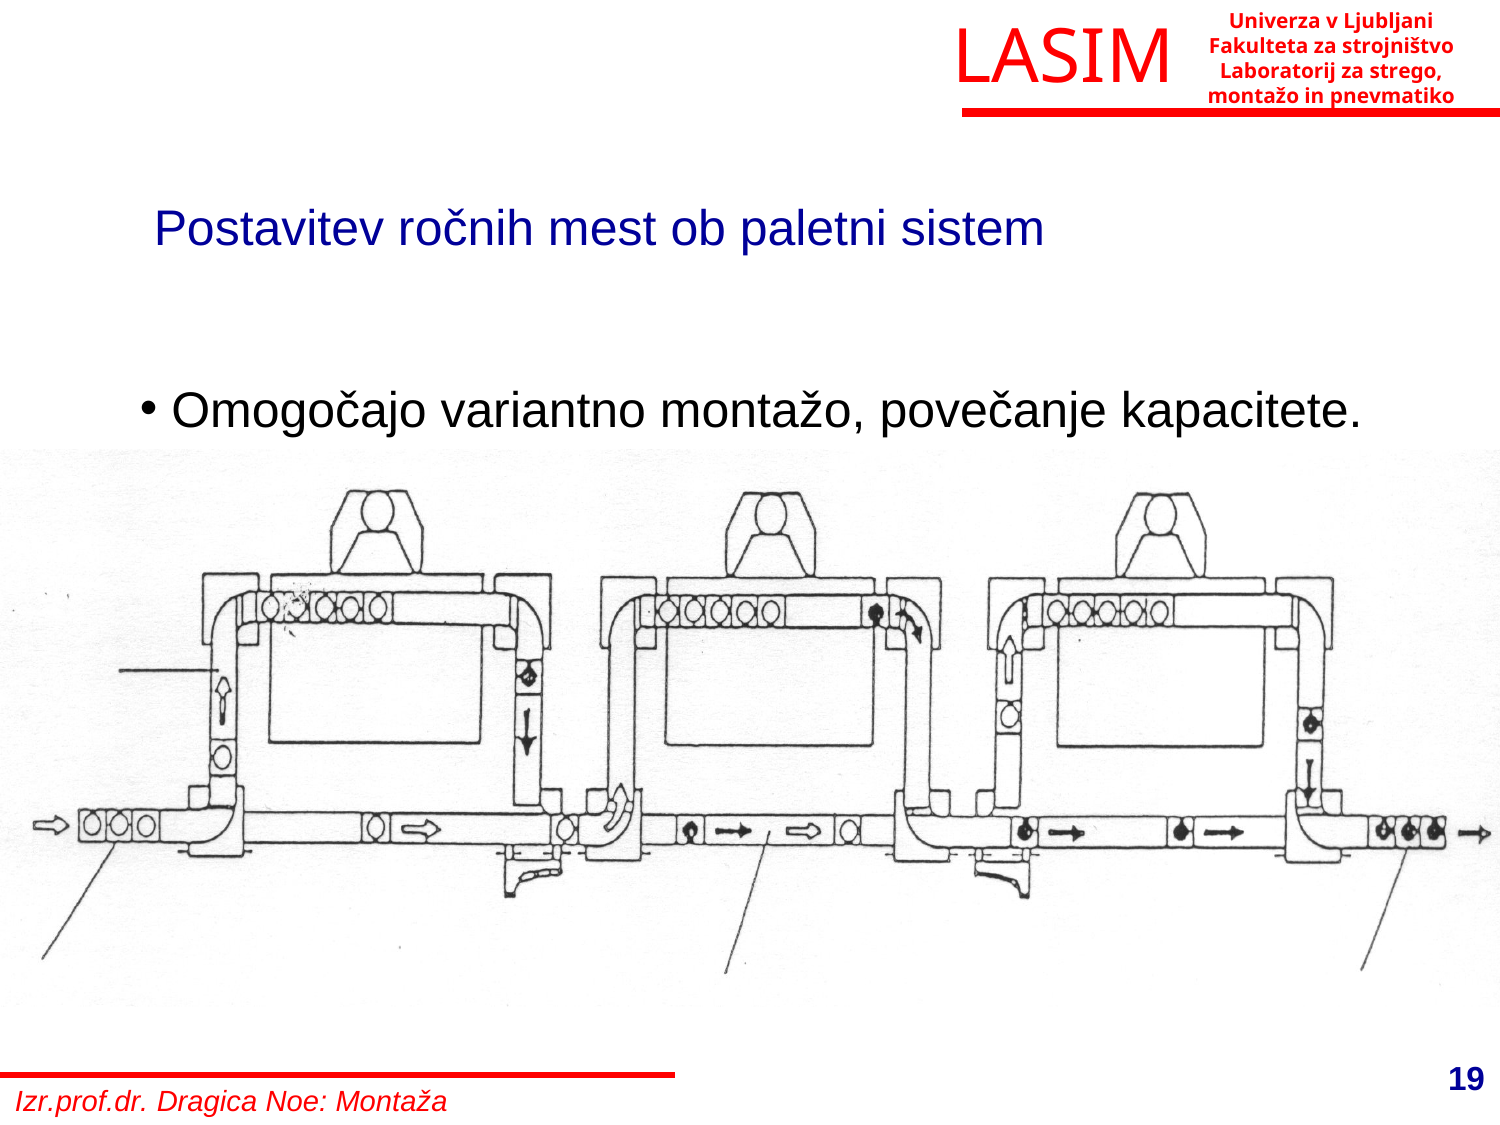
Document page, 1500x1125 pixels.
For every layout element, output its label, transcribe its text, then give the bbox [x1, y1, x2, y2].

picture [0, 449, 1500, 1007]
text_box Postavitev ročnih mest ob paletni sistem Omogočajo variantno montažo, povečanje kapacitete. [125, 187, 1388, 446]
